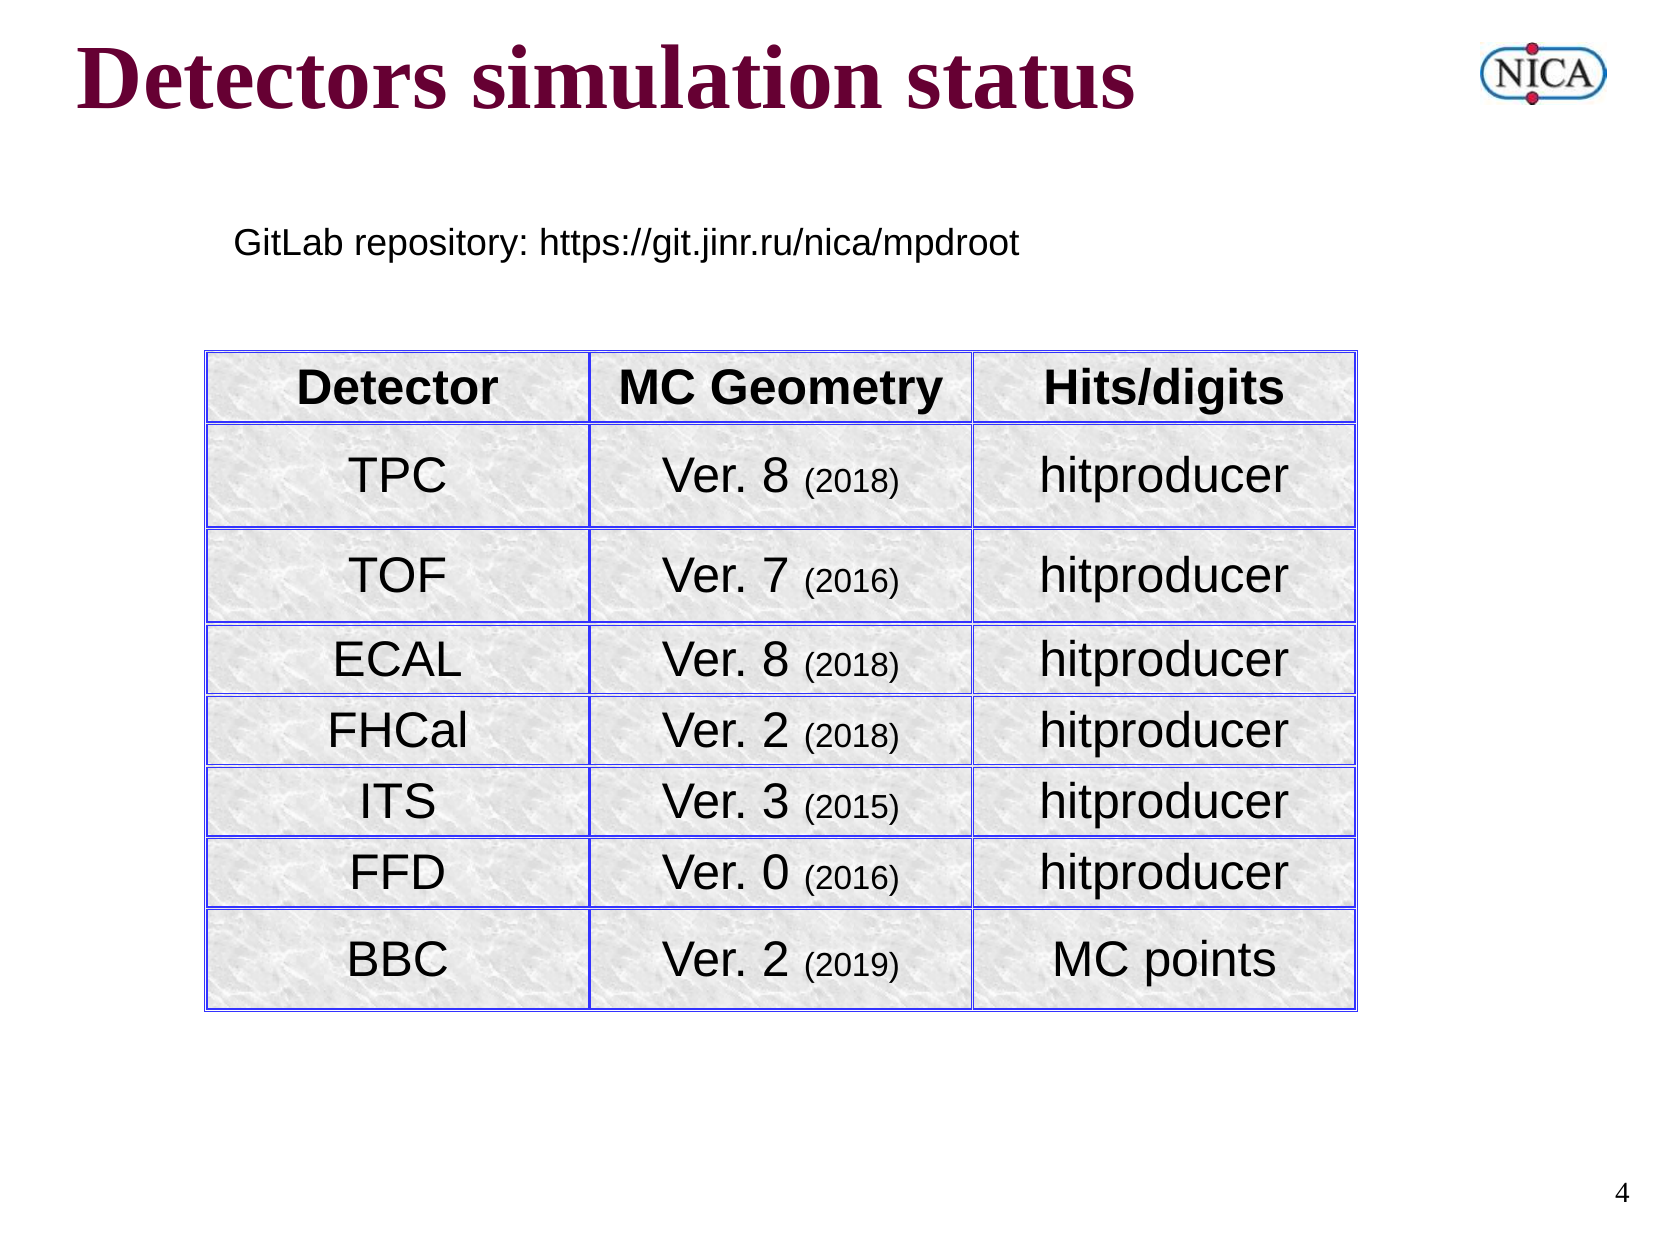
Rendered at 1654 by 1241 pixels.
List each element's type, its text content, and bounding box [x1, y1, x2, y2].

table_cell Ver. 7 (2016) [591, 530, 971, 621]
table_cell hitproducer [974, 697, 1354, 764]
table_header MC Geometry [591, 353, 971, 421]
table_cell ECAL [208, 626, 588, 693]
table_cell Ver. 2 (2018) [591, 697, 971, 764]
table_cell TPC [208, 425, 588, 526]
table_cell Ver. 8 (2018) [591, 425, 971, 526]
title Detectors simulation status [76, 19, 1565, 136]
table_cell FFD [208, 839, 588, 906]
table_cell Ver. 3 (2015) [591, 768, 971, 835]
table_cell hitproducer [974, 839, 1354, 906]
table_cell FHCal [208, 697, 588, 764]
table_cell TOF [208, 530, 588, 621]
text_box GitLab repository: https://git.jinr.ru/nica/mpdroot [207, 213, 1046, 271]
table_cell hitproducer [974, 425, 1354, 526]
table_cell hitproducer [974, 530, 1354, 621]
table_cell hitproducer [974, 768, 1354, 835]
picture [1565, 42, 1607, 105]
table_cell hitproducer [974, 626, 1354, 693]
table_header Hits/digits [974, 353, 1354, 421]
table_cell Ver. 0 (2016) [591, 839, 971, 906]
table_cell BBC [208, 910, 588, 1008]
table_cell Ver. 8 (2018) [591, 626, 971, 693]
table_cell ITS [208, 768, 588, 835]
table_cell Ver. 2 (2019) [591, 910, 971, 1008]
table_header Detector [208, 353, 588, 421]
table_cell MC points [974, 910, 1354, 1008]
